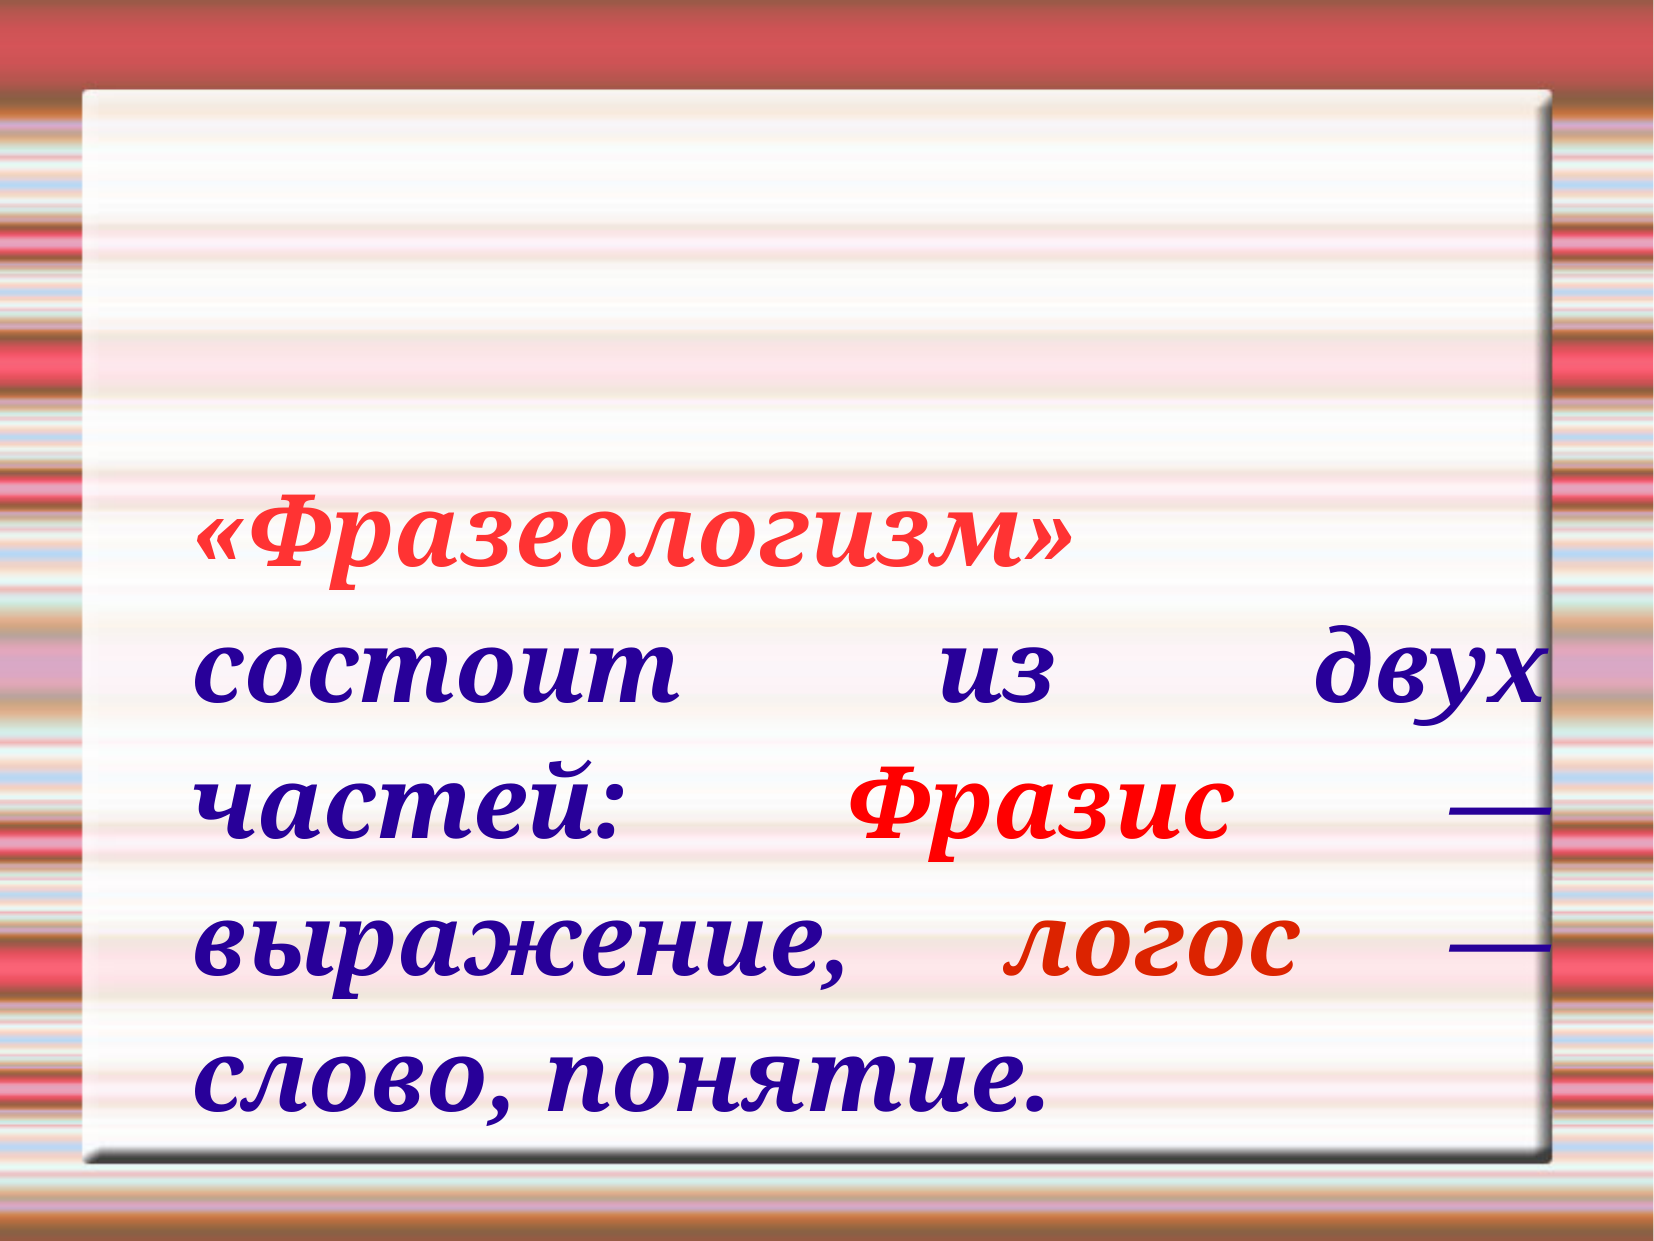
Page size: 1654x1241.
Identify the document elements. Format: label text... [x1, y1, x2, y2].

picture [0, 0, 1654, 1241]
text_box «Фразеологизм» состоит из двух частей: Фразис — выражение, логос — слово, понятие. [177, 324, 1565, 1067]
